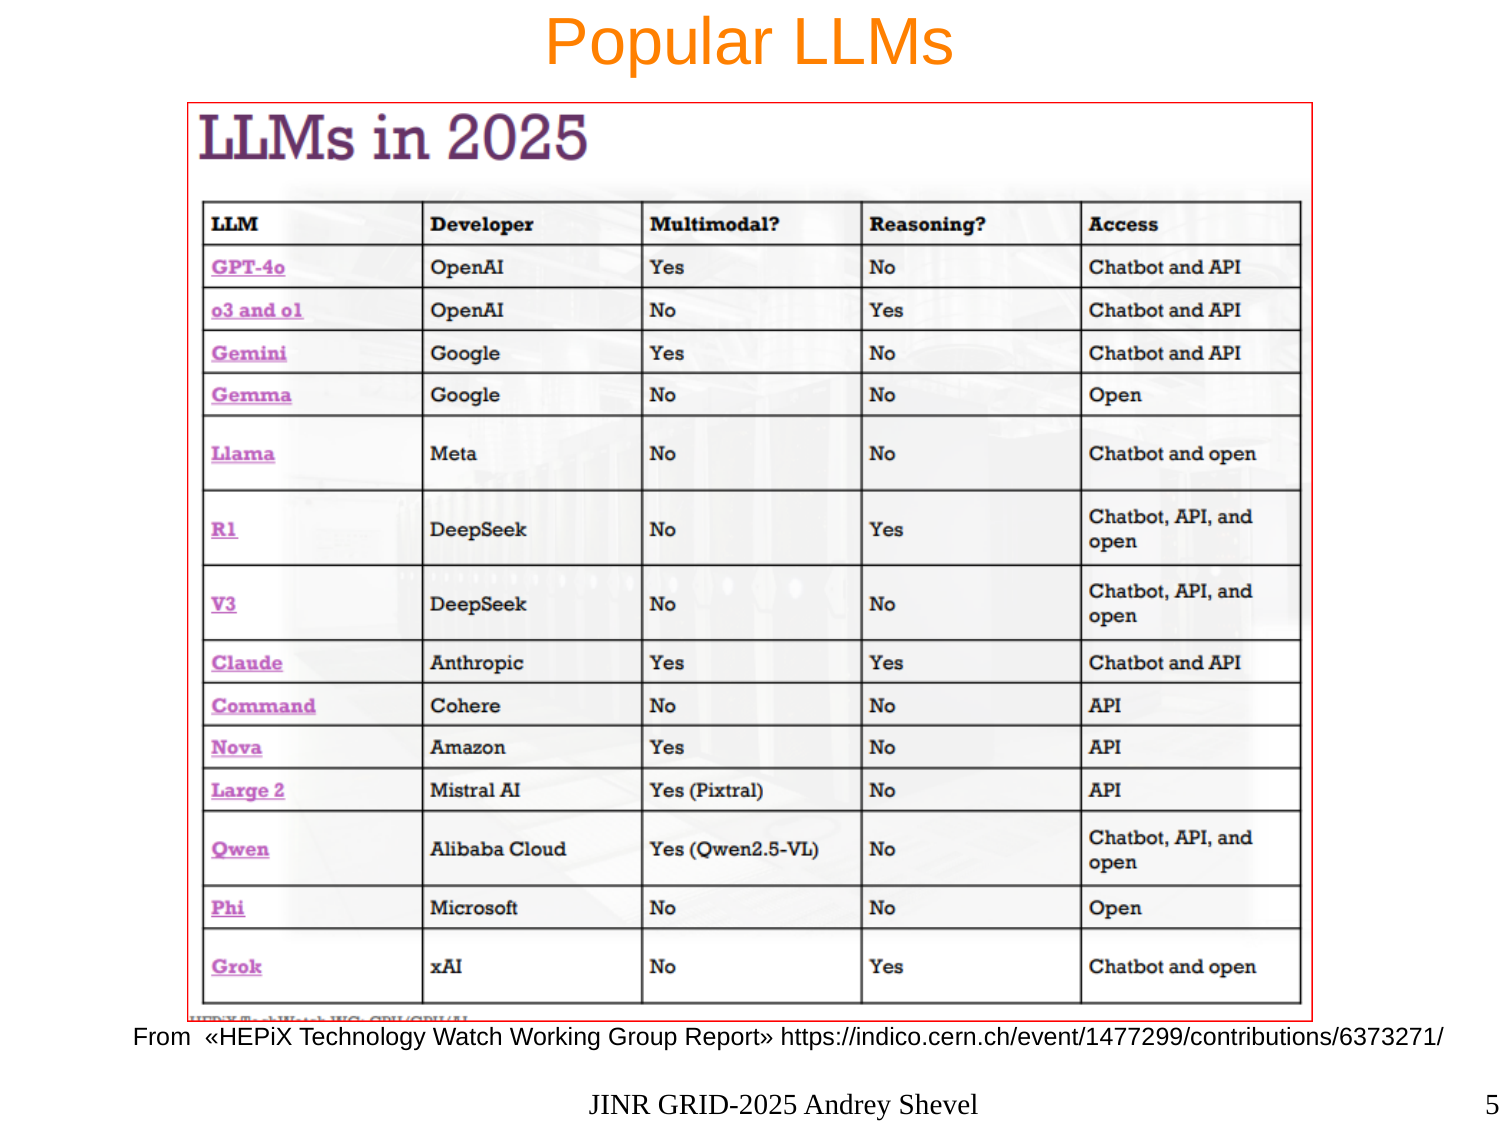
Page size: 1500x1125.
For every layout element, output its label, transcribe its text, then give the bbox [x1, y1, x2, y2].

title Popular LLMs [75, 4, 1425, 79]
text_box From «HEPiX Technology Watch Working Group Report» https://indico.cern.ch/event/1477299/contributions/6373271/ [118, 1003, 1467, 1061]
picture [187, 102, 1313, 1003]
